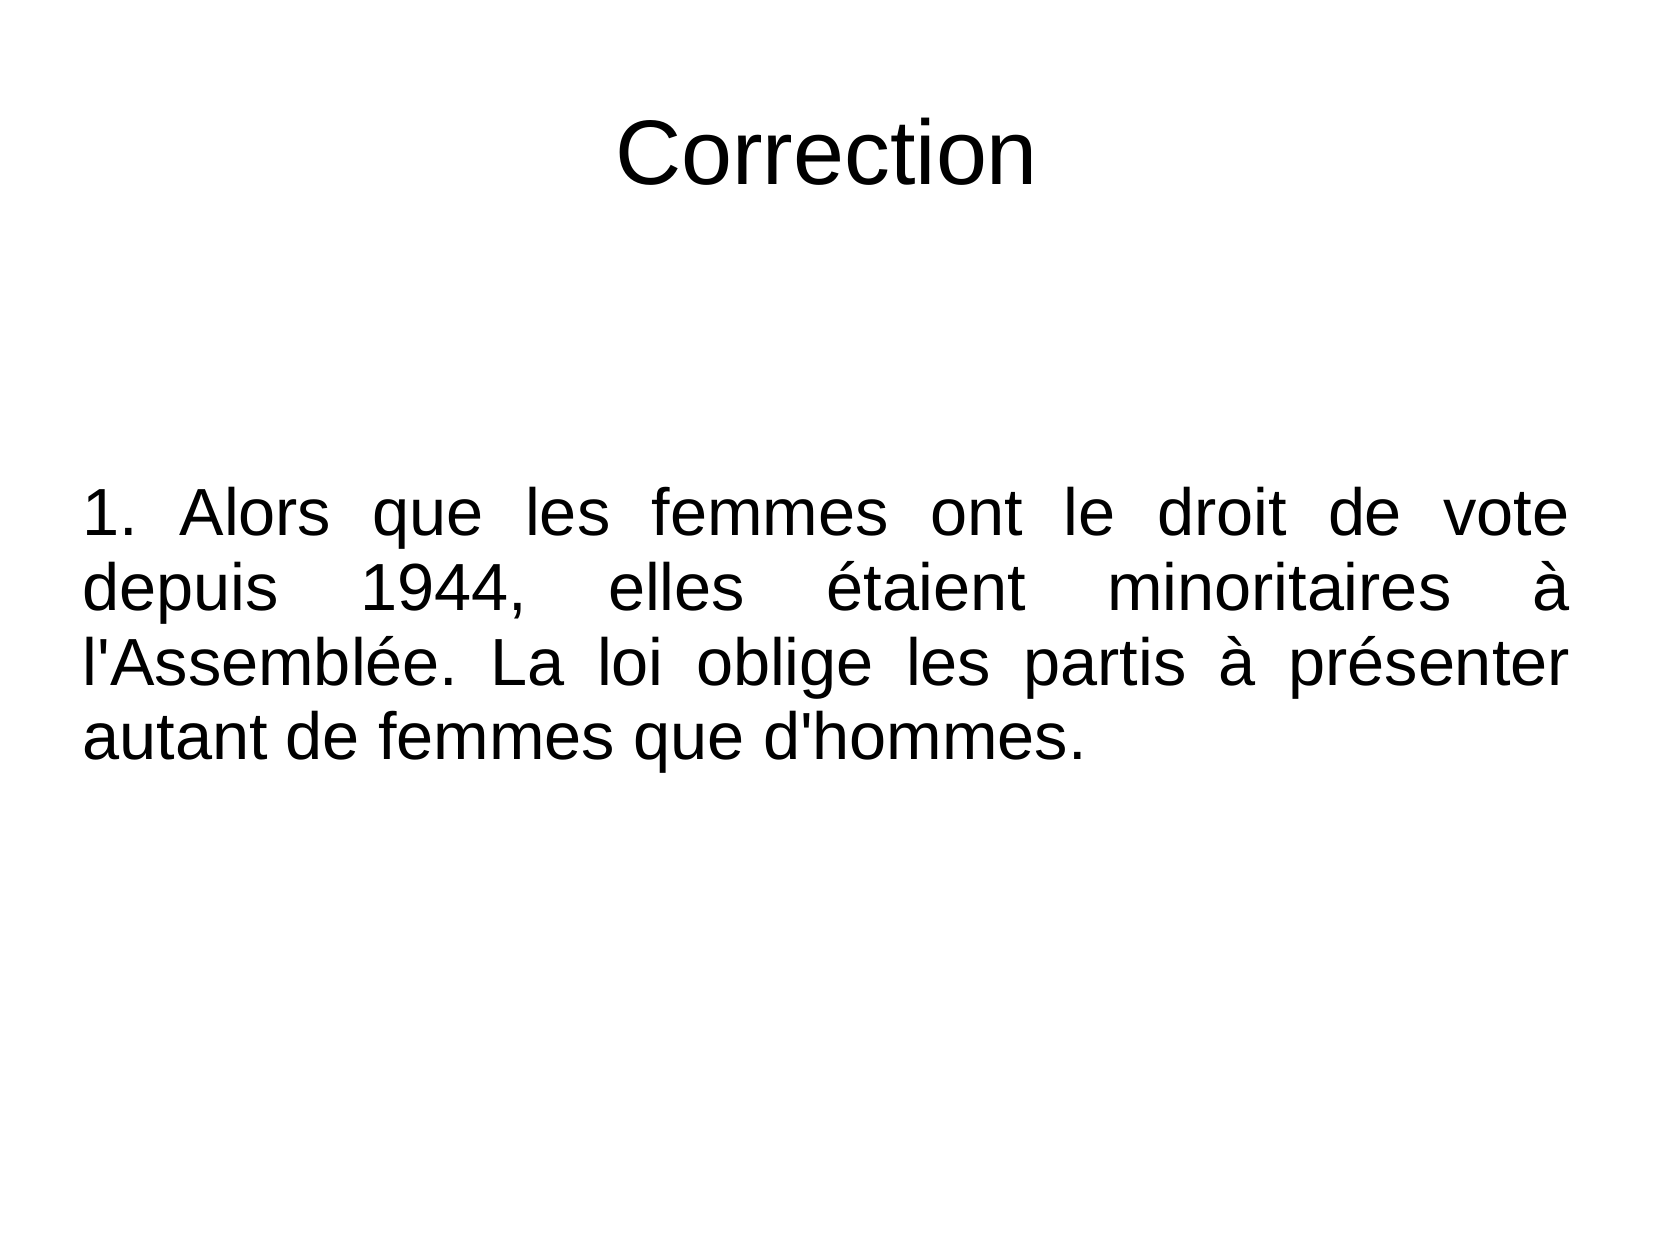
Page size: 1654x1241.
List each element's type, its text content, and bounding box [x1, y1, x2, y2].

subtitle 1. Alors que les femmes ont le droit de vote depuis 1944, elles étaient minoritaires à l'Assemblée. La loi oblige les partis à présenter autant de femmes que d'hommes. [82, 297, 1571, 1102]
title Correction [82, 56, 1571, 250]
